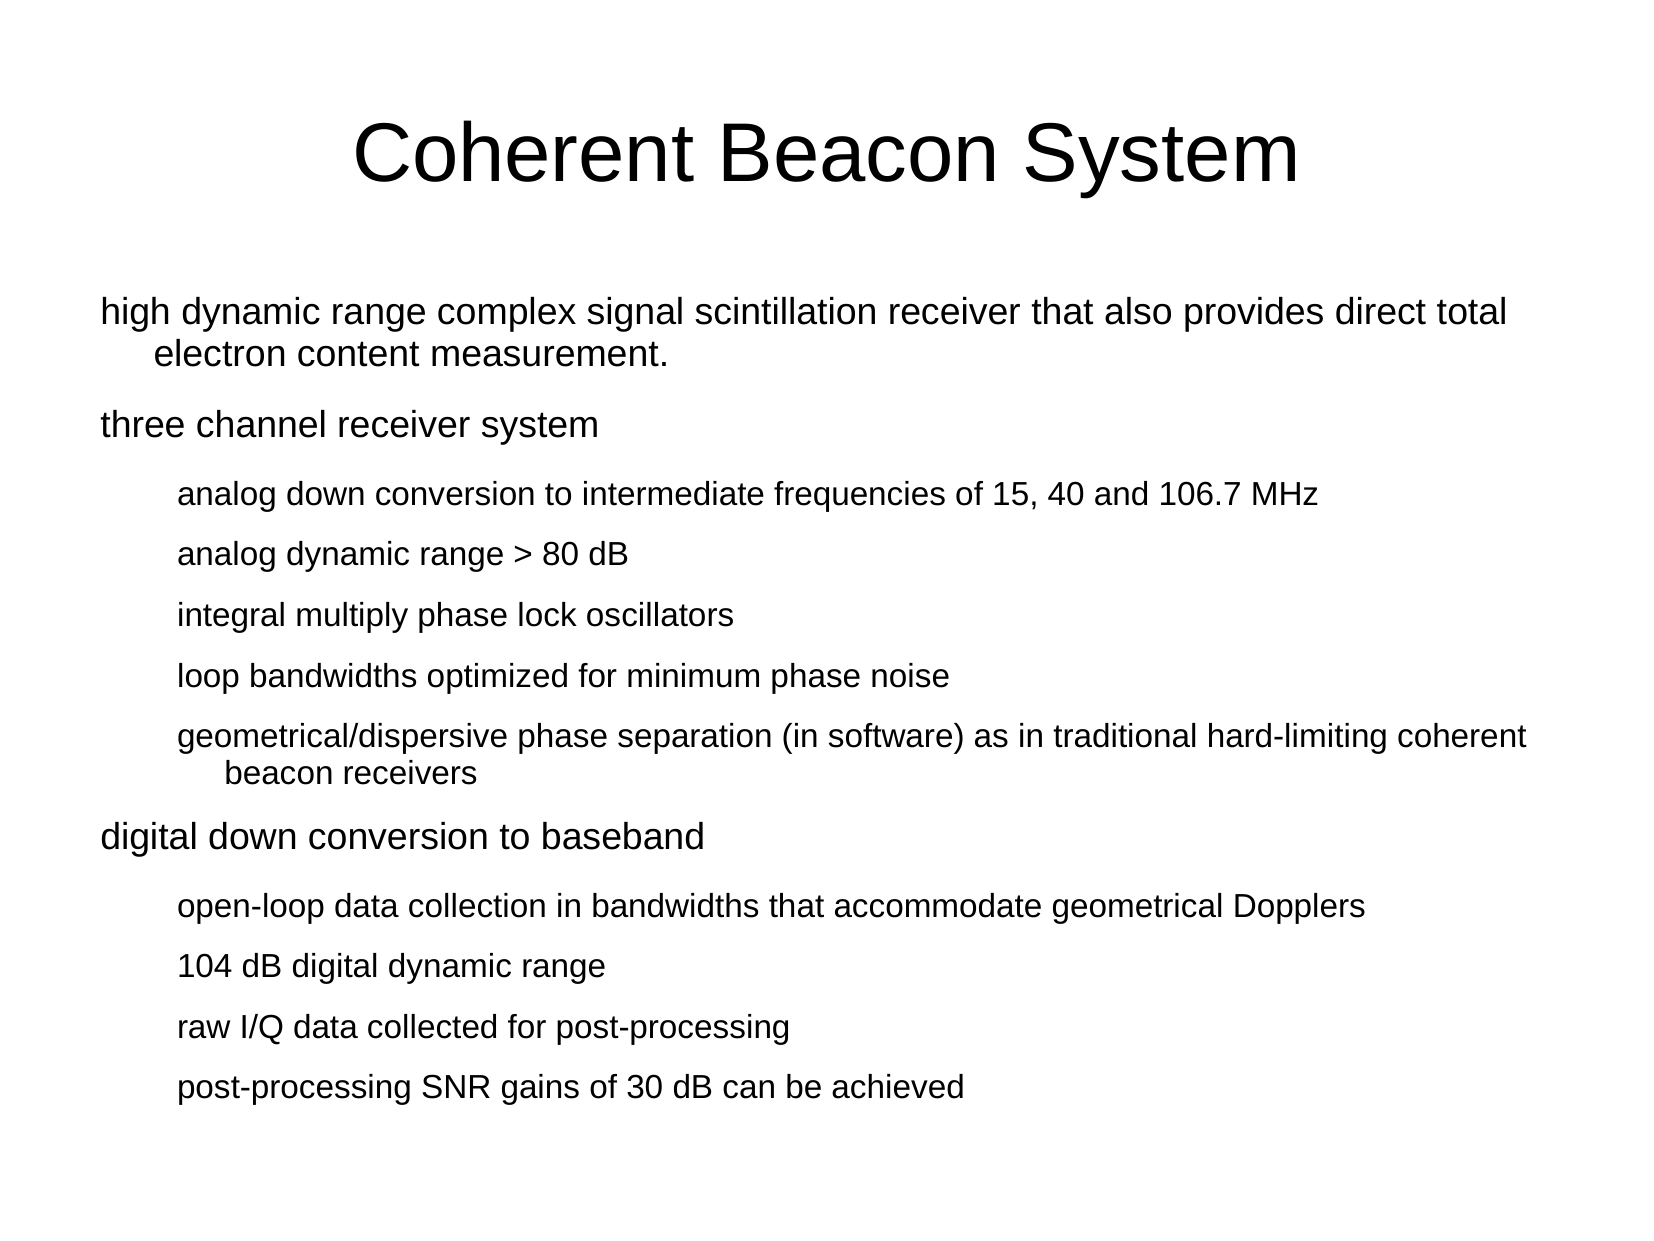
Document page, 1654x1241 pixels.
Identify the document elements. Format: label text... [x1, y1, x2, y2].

title Coherent Beacon System [82, 49, 1571, 257]
list high dynamic range complex signal scintillation receiver that also provides direct total electron content measurement. three channel receiver system analog down conversion to intermediate frequencies of 15, 40 and 106.7 MHz analog dynamic range > 80 dB integral multiply phase lock oscillators loop bandwidths optimized for minimum phase noise geometrical/dispersive phase separation (in software) as in traditional hard-limiting coherent beacon receivers digital down conversion to baseband open-loop data collection in bandwidths that accommodate geometrical Dopplers 104 dB digital dynamic range raw I/Q data collected for post-processing post-processing SNR gains of 30 dB can be achieved [82, 290, 1571, 1107]
